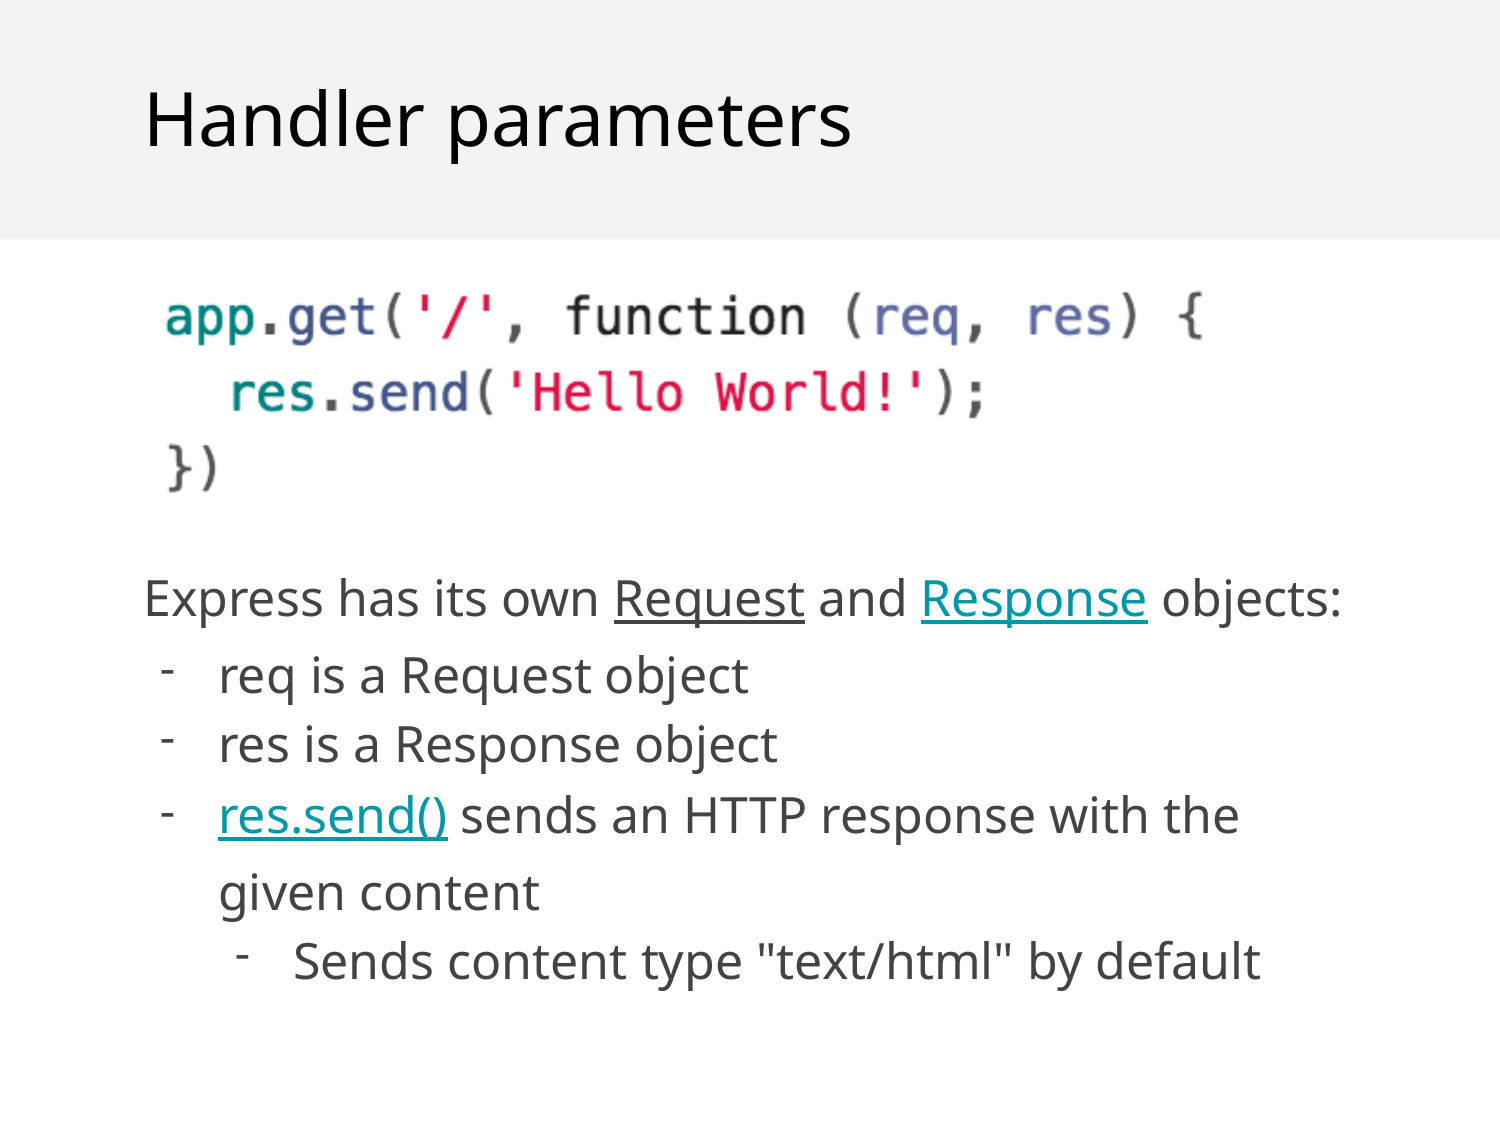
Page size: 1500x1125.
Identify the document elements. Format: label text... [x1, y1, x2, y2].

picture [128, 274, 1275, 542]
title Handler parameters [128, 56, 1372, 183]
list Express has its own Request and Response objects: req is a Request object res is a Response object res.send() sends an HTTP response with the given content Sends content type "text/html" by default [128, 541, 1372, 1071]
